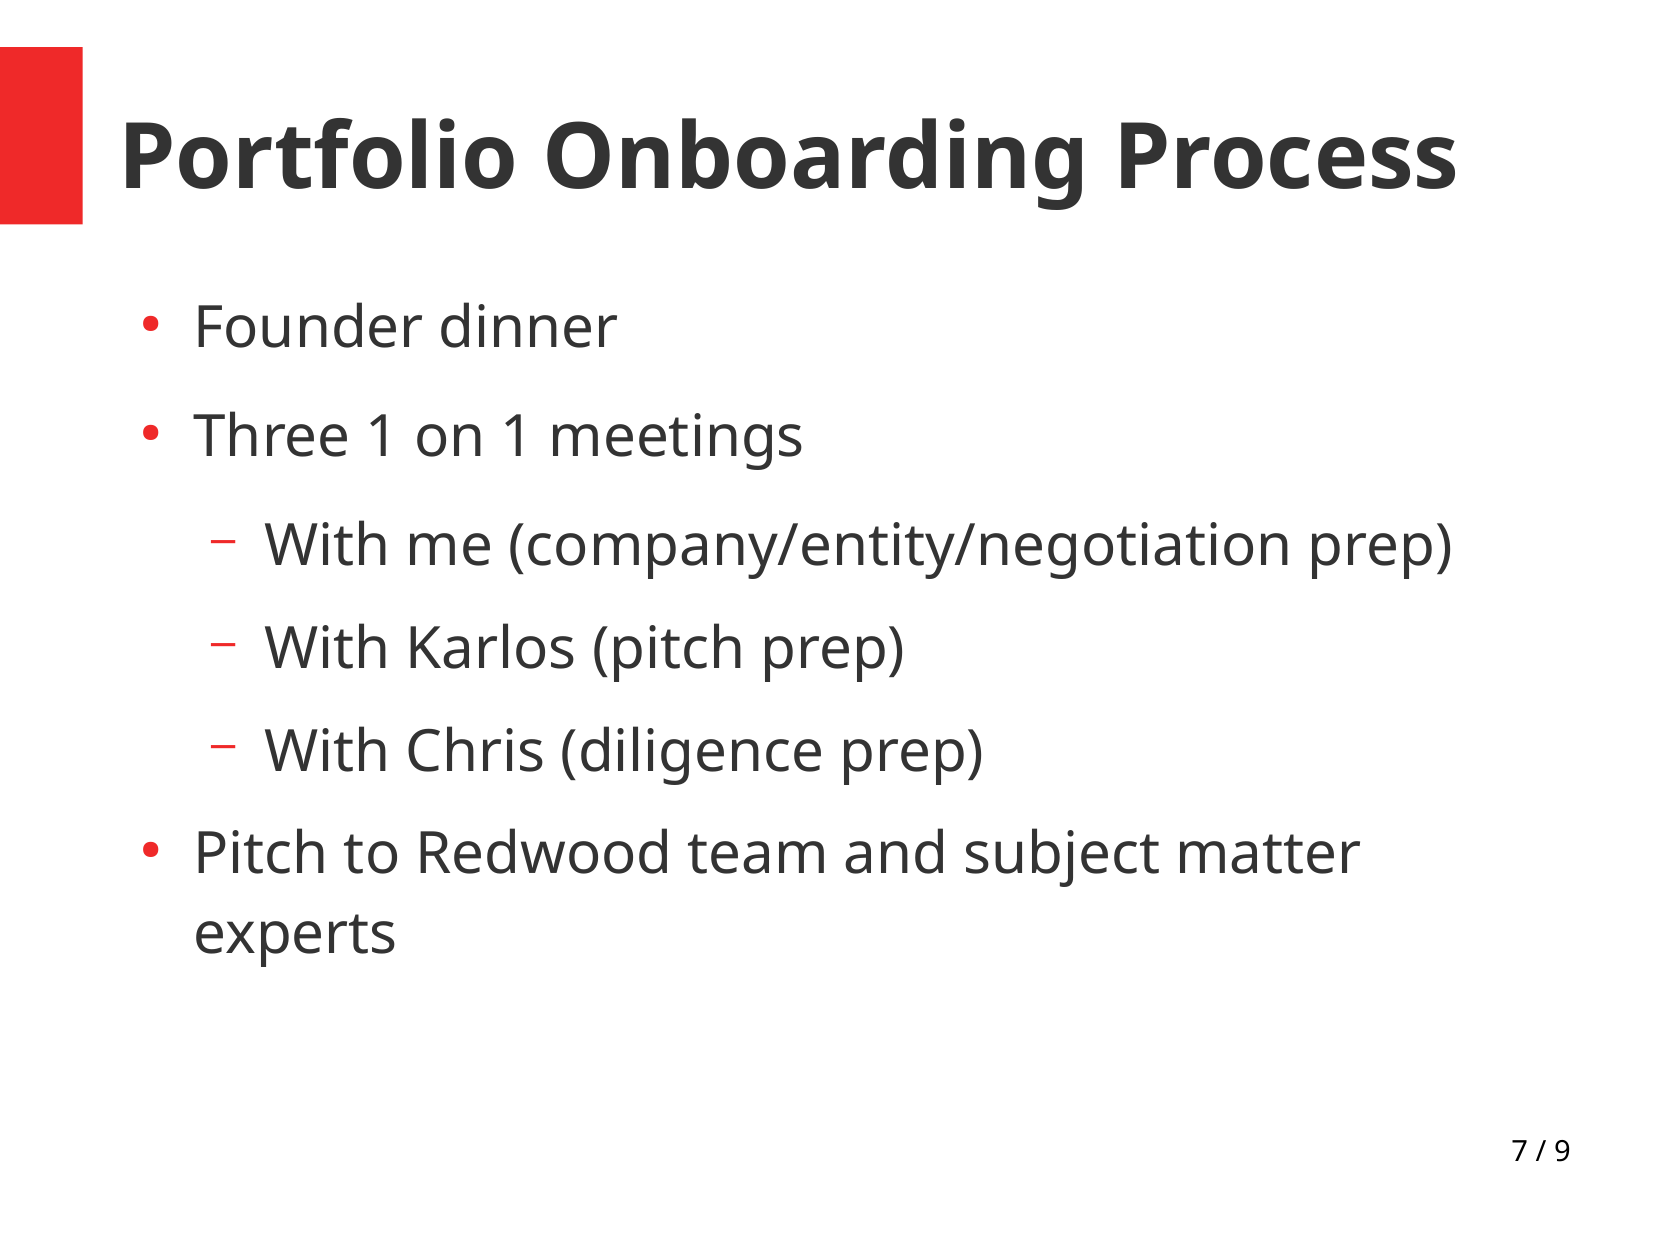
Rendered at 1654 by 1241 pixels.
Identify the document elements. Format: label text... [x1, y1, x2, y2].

list Founder dinner Three 1 on 1 meetings With me (company/entity/negotiation prep) With Karlos (pitch prep) With Chris (diligence prep) Pitch to Redwood team and subject matter experts [122, 285, 1540, 1005]
title Portfolio Onboarding Process [118, 49, 1571, 257]
